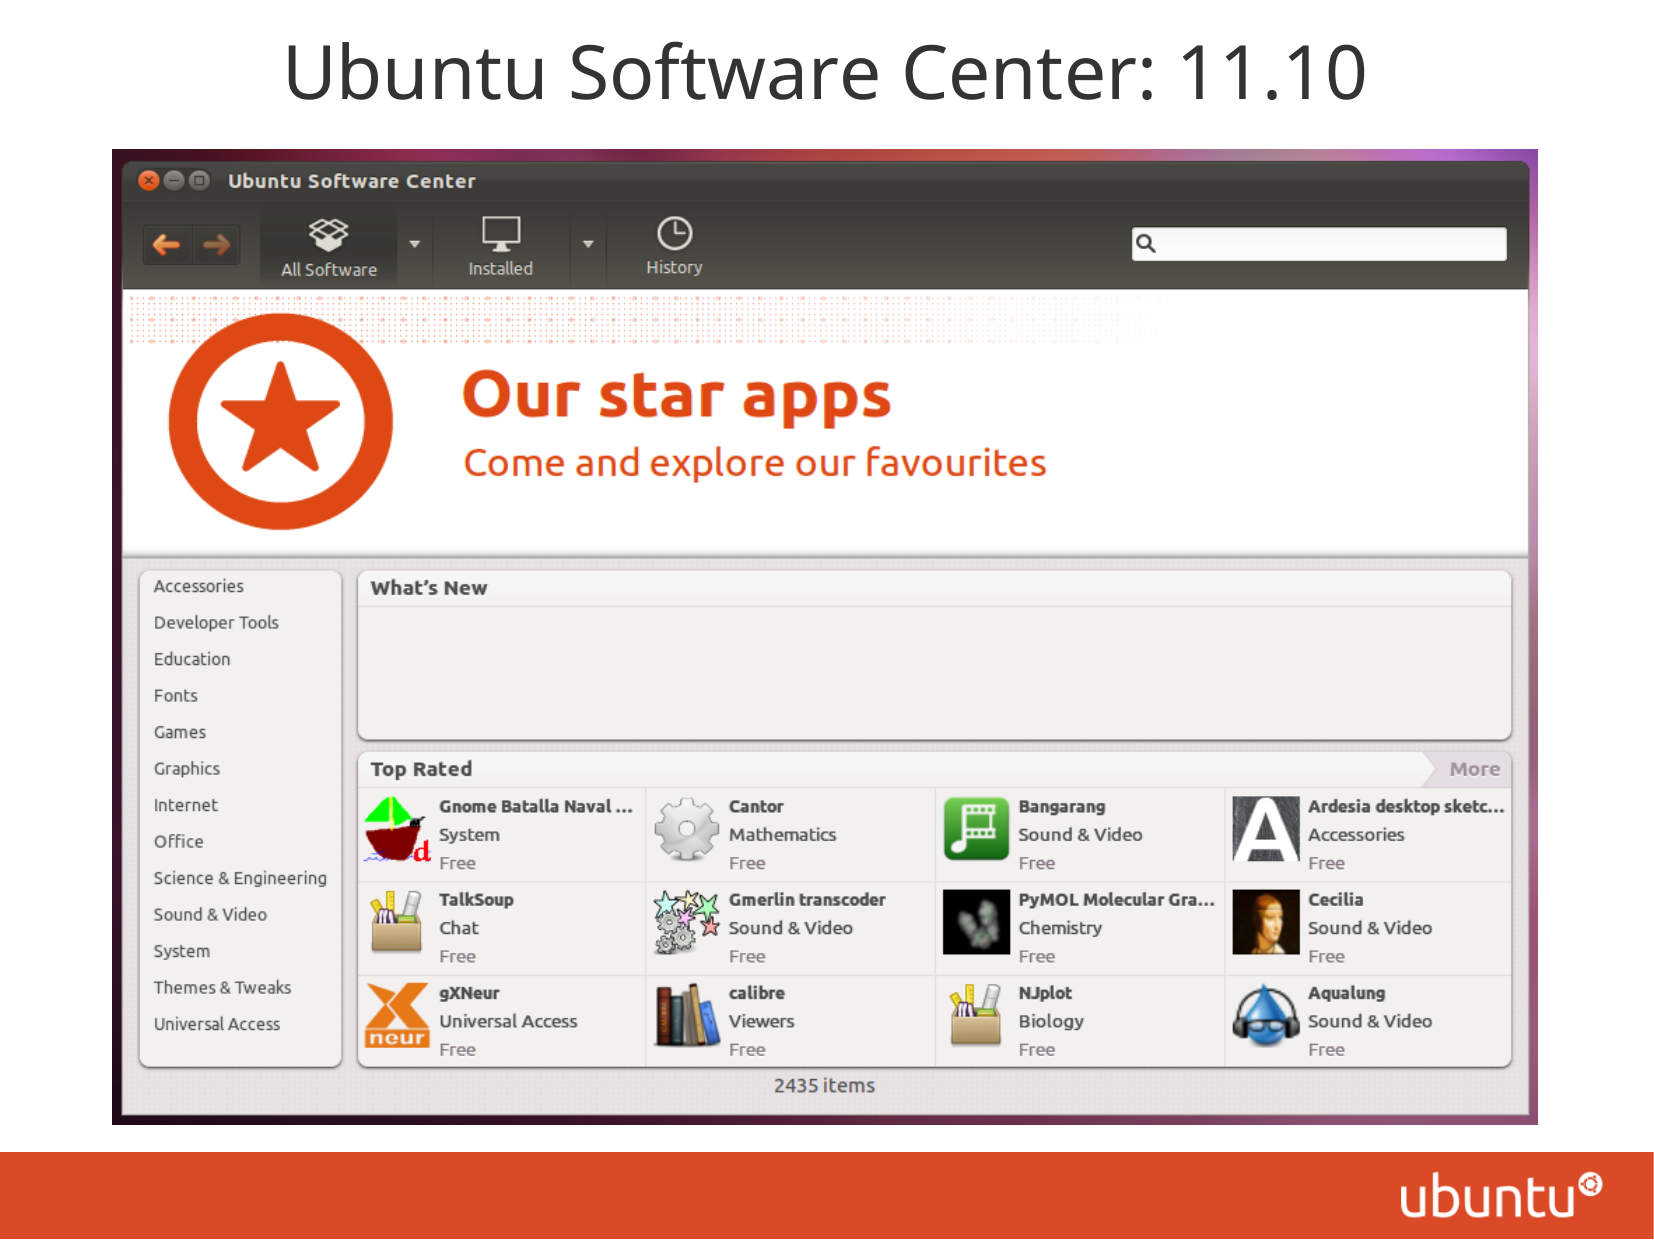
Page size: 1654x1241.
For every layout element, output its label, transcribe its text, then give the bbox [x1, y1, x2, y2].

title Ubuntu Software Center: 11.10 [75, 0, 1577, 151]
picture [0, 1152, 1654, 1239]
picture [112, 151, 1538, 1126]
